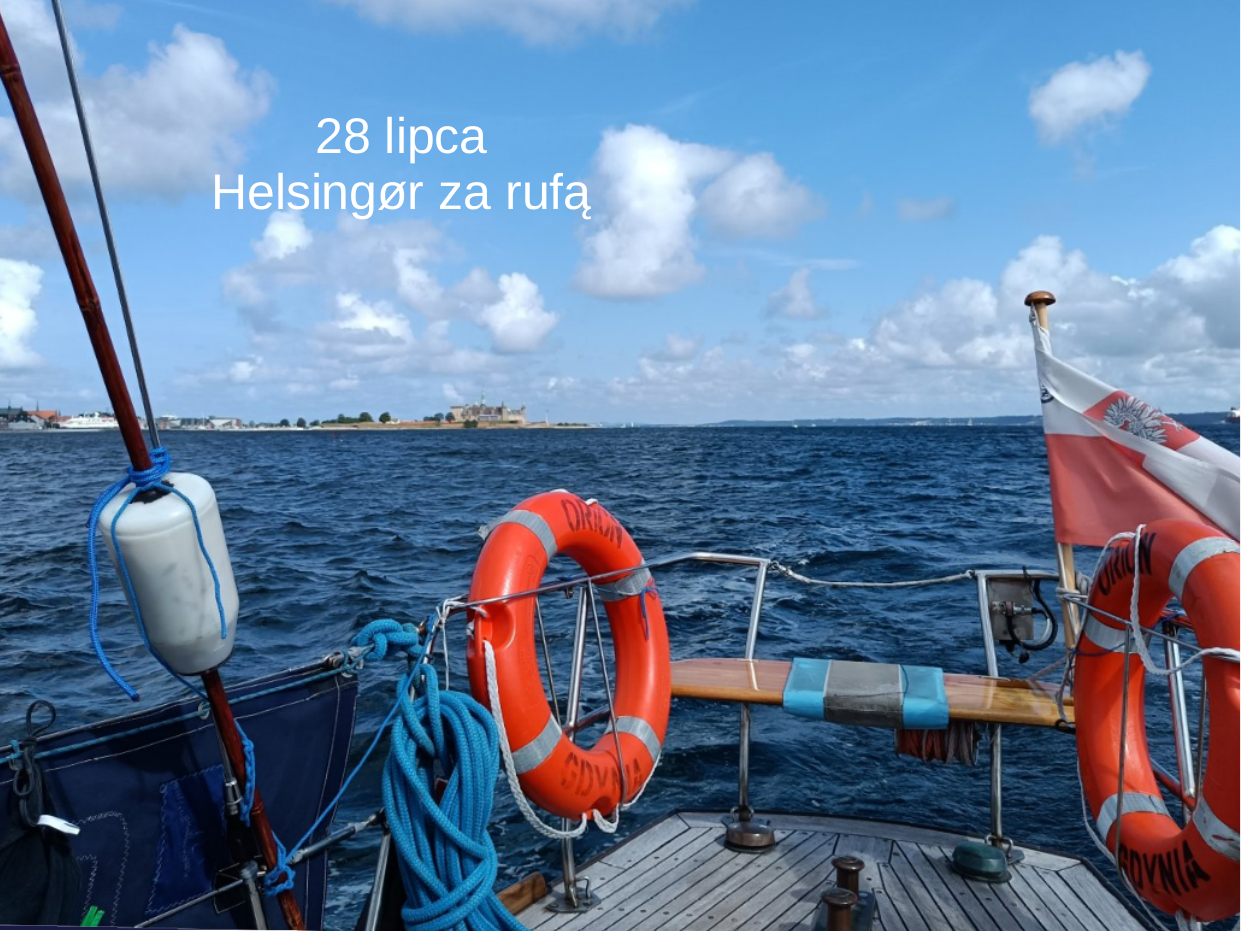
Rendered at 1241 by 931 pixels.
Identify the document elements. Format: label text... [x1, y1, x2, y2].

picture [0, 0, 1241, 931]
text_box 28 lipca Helsingør za rufą [194, 101, 609, 284]
